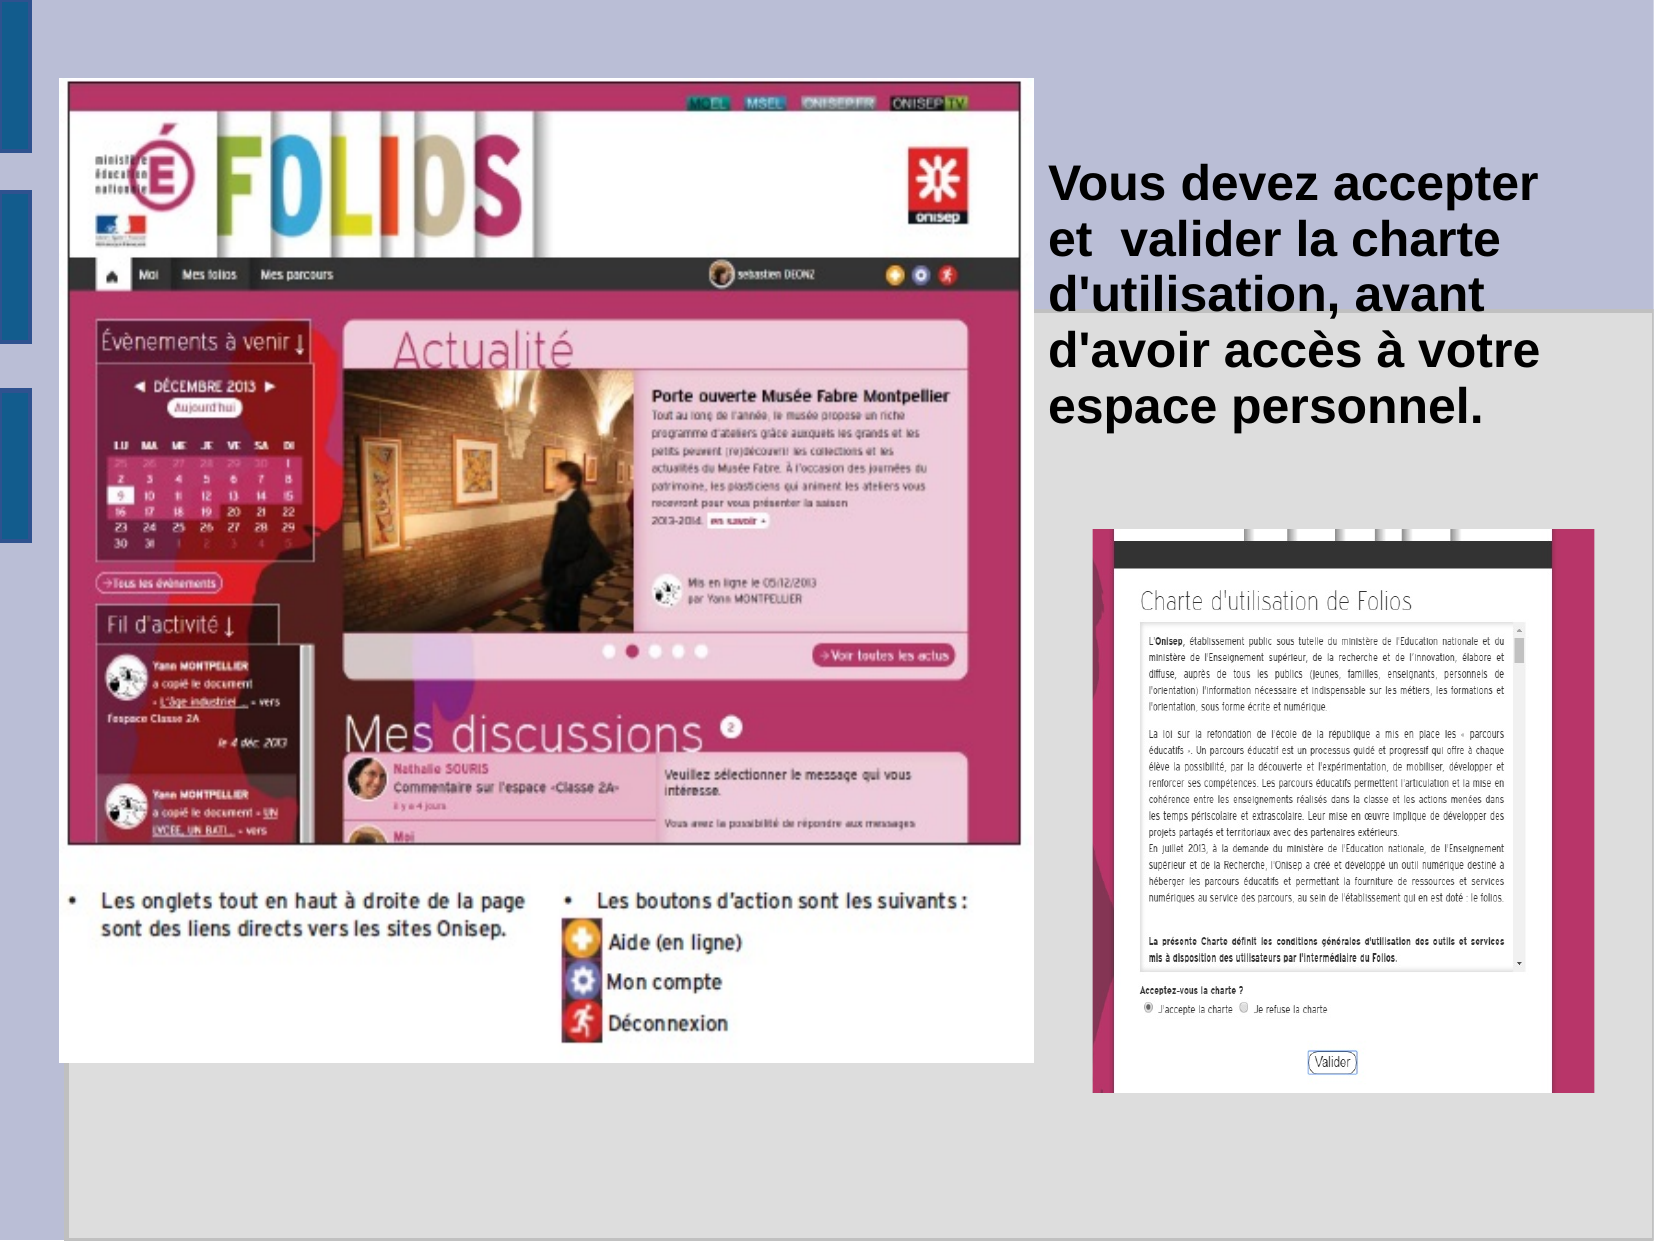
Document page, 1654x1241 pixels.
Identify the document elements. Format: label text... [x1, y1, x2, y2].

text_box Vous devez accepter et valider la charte d'utilisation, avant d'avoir accès à votre espace personnel. [1034, 147, 1595, 502]
picture [59, 78, 1034, 1063]
picture [1092, 529, 1595, 1093]
